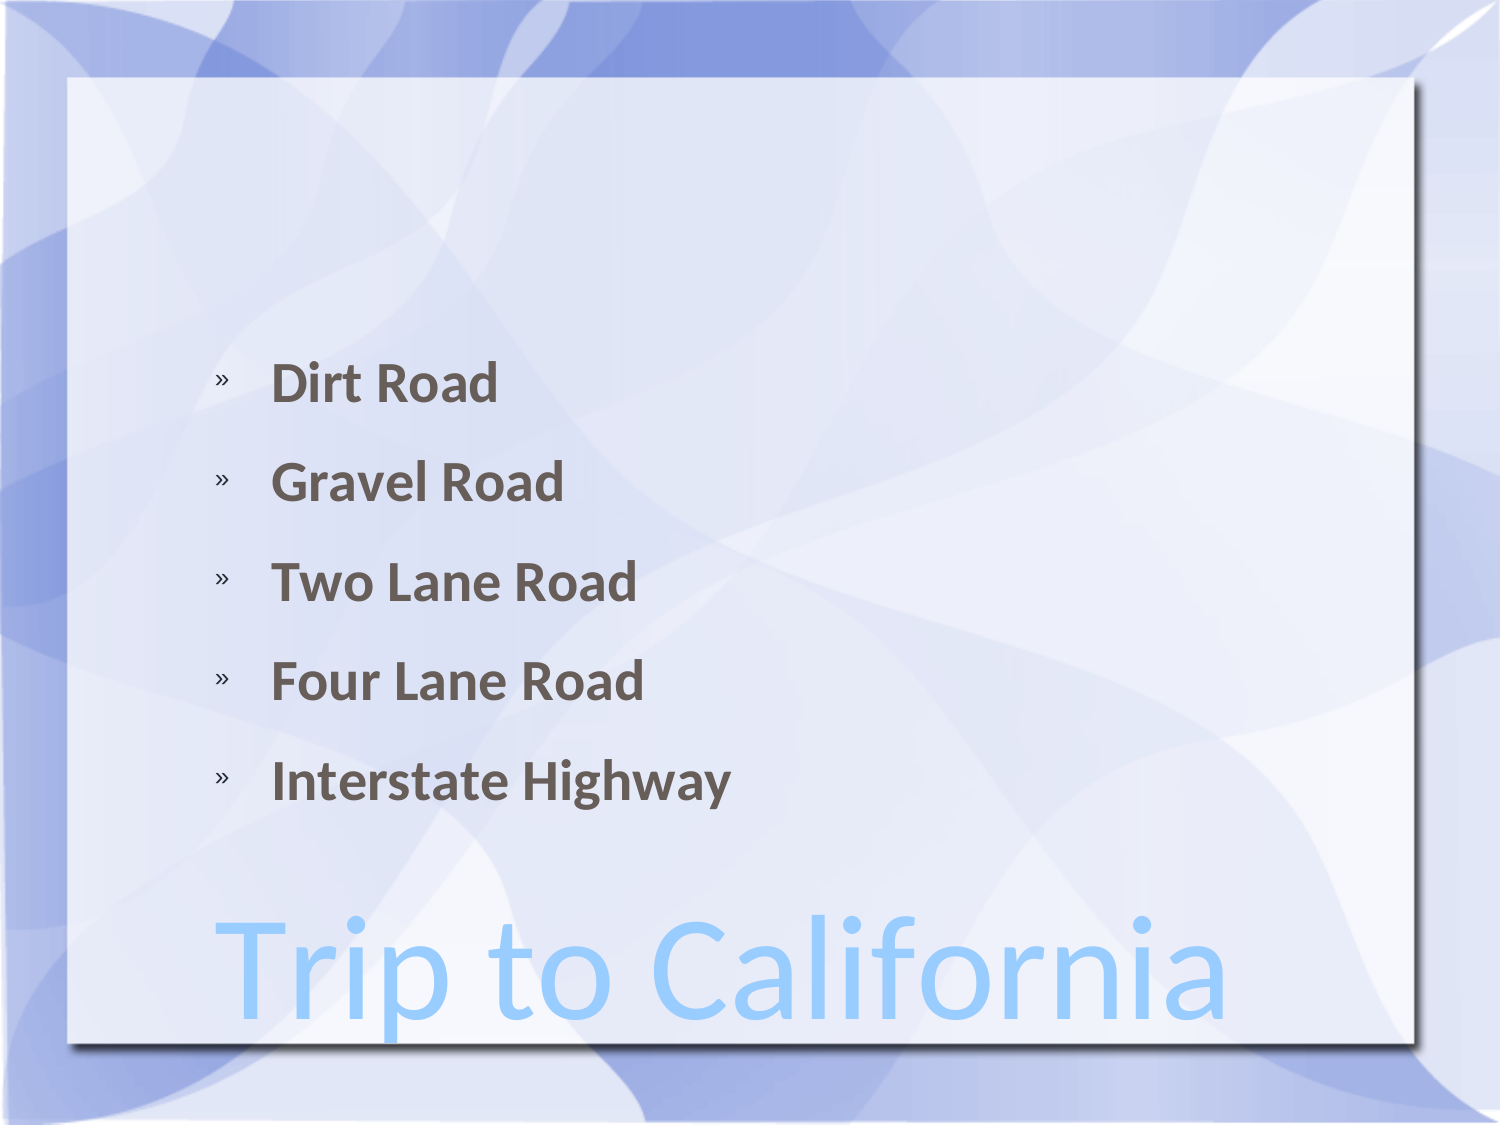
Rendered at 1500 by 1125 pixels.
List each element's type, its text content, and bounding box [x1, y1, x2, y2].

picture [0, 0, 1500, 1125]
list Dirt Road Gravel Road Two Lane Road Four Lane Road Interstate Highway [200, 137, 1425, 863]
title Trip to California [200, 863, 1388, 1050]
